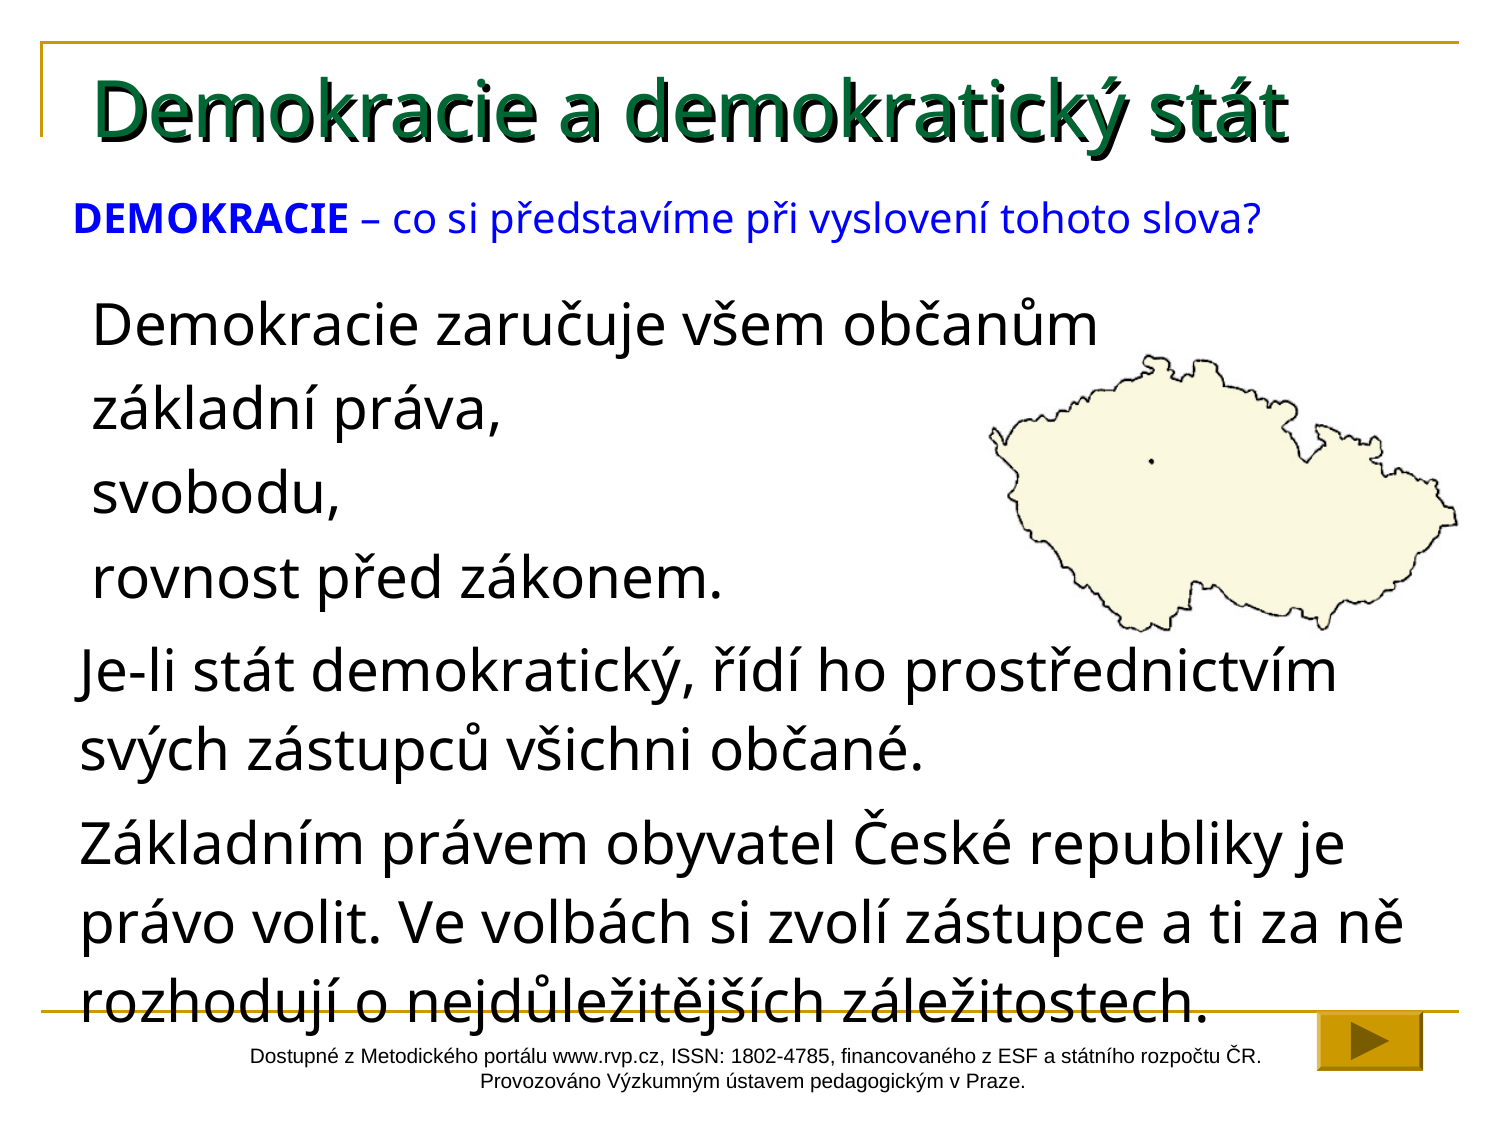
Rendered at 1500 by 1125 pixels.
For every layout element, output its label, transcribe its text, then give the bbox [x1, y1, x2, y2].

text_box DEMOKRACIE – co si představíme při vyslovení tohoto slova? [57, 184, 1277, 251]
text_box [1318, 1024, 1424, 1071]
title Demokracie a demokratický stát [75, 45, 1426, 173]
picture [986, 349, 1462, 639]
text_box Demokracie zaručuje všem občanům základní práva, svobodu, rovnost před zákonem. [76, 278, 1471, 610]
list Je-li stát demokratický, řídí ho prostřednictvím svých zástupců všichni občané. Základním právem obyvatel České republiky je právo volit. Ve volbách si zvolí zástupce a ti za ně rozhodují o nejdůležitějších záležitostech. [64, 621, 1459, 1024]
